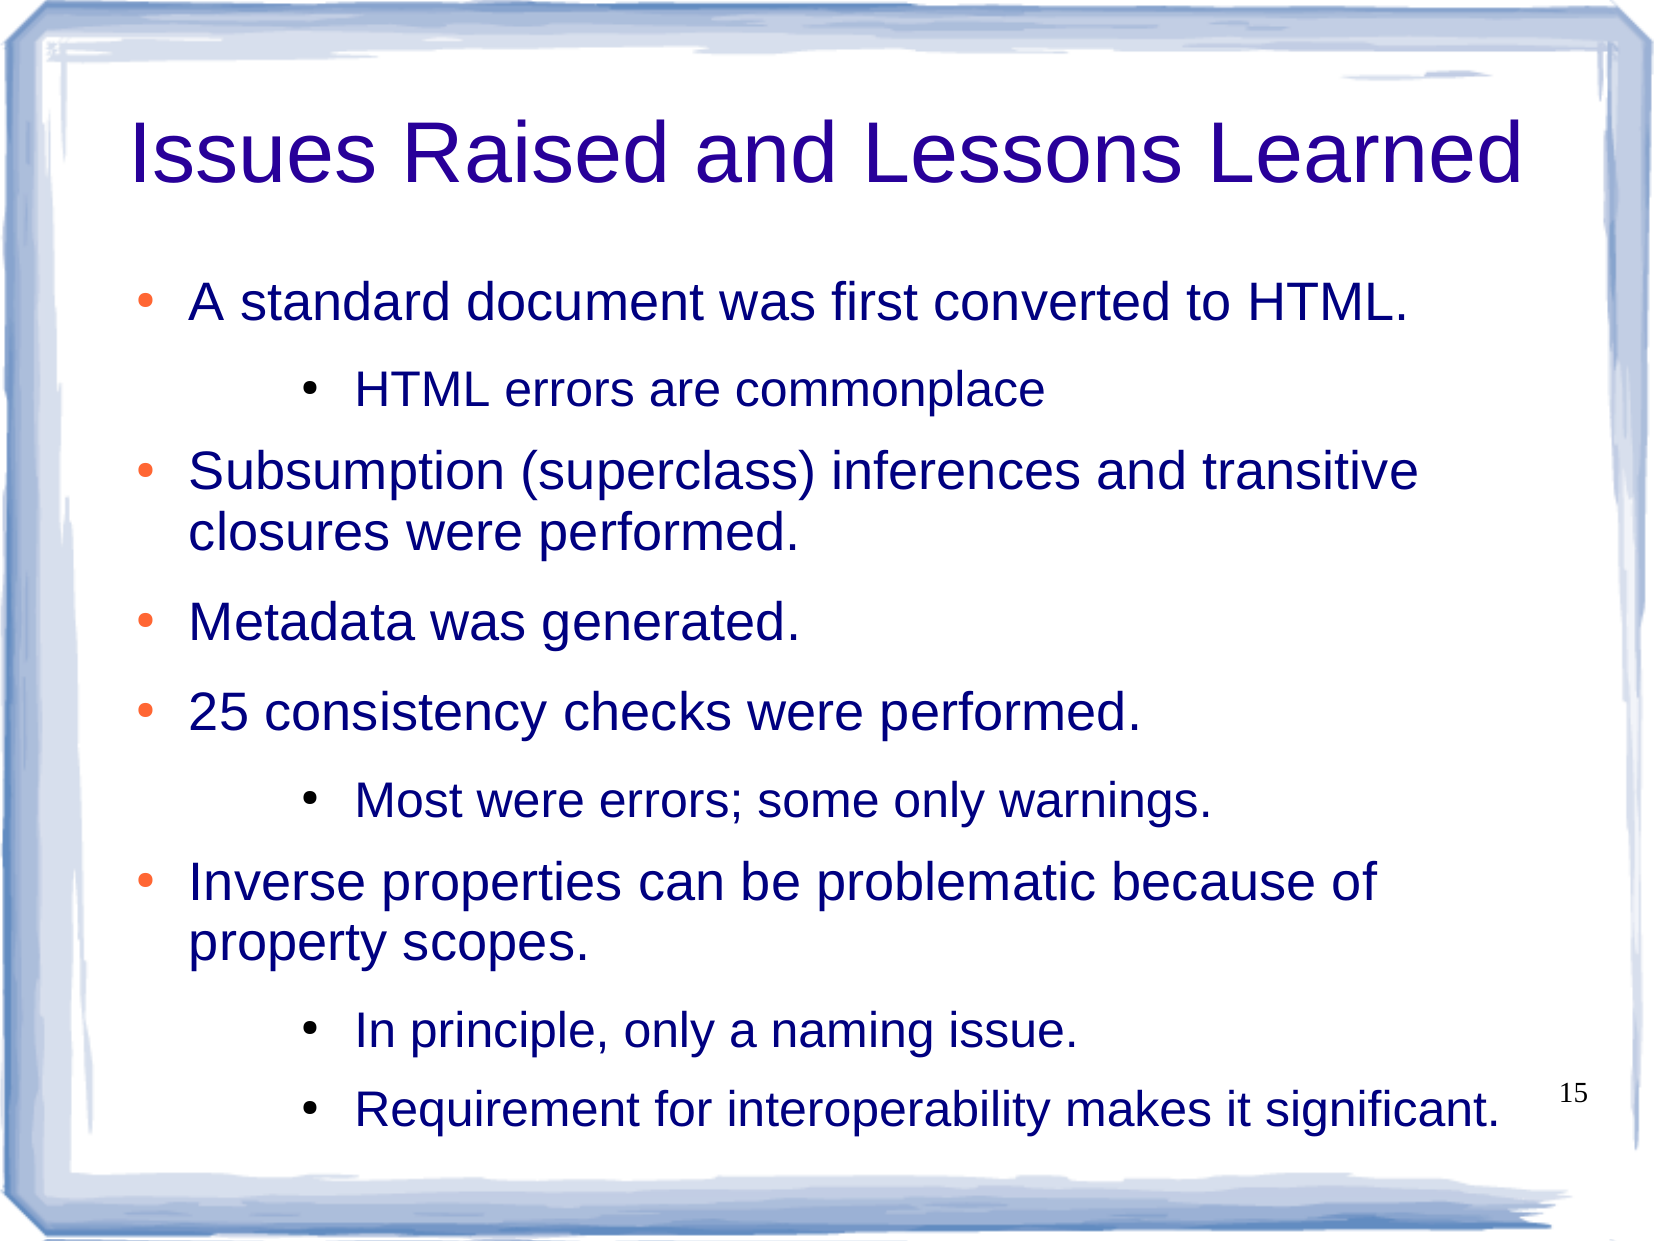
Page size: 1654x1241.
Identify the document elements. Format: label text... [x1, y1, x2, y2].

picture [0, 0, 1654, 1241]
list A standard document was first converted to HTML. HTML errors are commonplace Subsumption (superclass) inferences and transitive closures were performed. Metadata was generated. 25 consistency checks were performed. Most were errors; some only warnings. Inverse properties can be problematic because of property scopes. In principle, only a naming issue. Requirement for interoperability makes it significant. [118, 271, 1571, 1137]
title Issues Raised and Lessons Learned [82, 49, 1571, 257]
